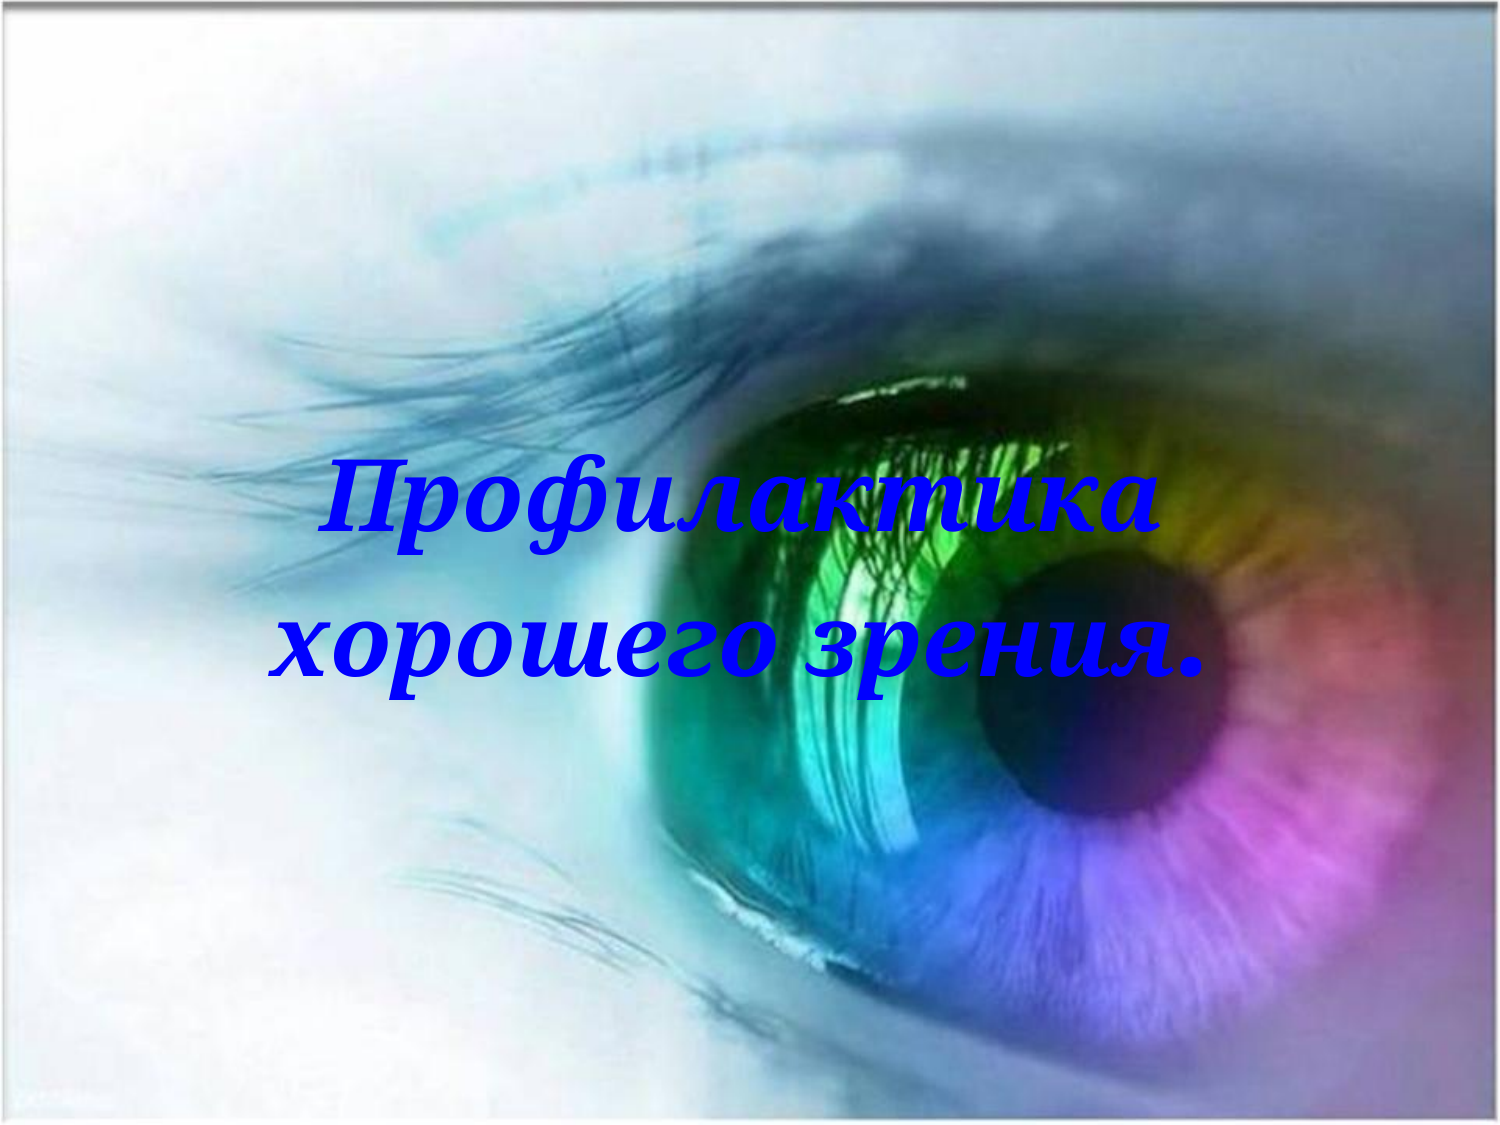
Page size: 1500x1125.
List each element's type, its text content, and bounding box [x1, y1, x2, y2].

title Профилактика хорошего зрения. [67, 29, 1418, 954]
picture [0, 0, 1500, 1125]
